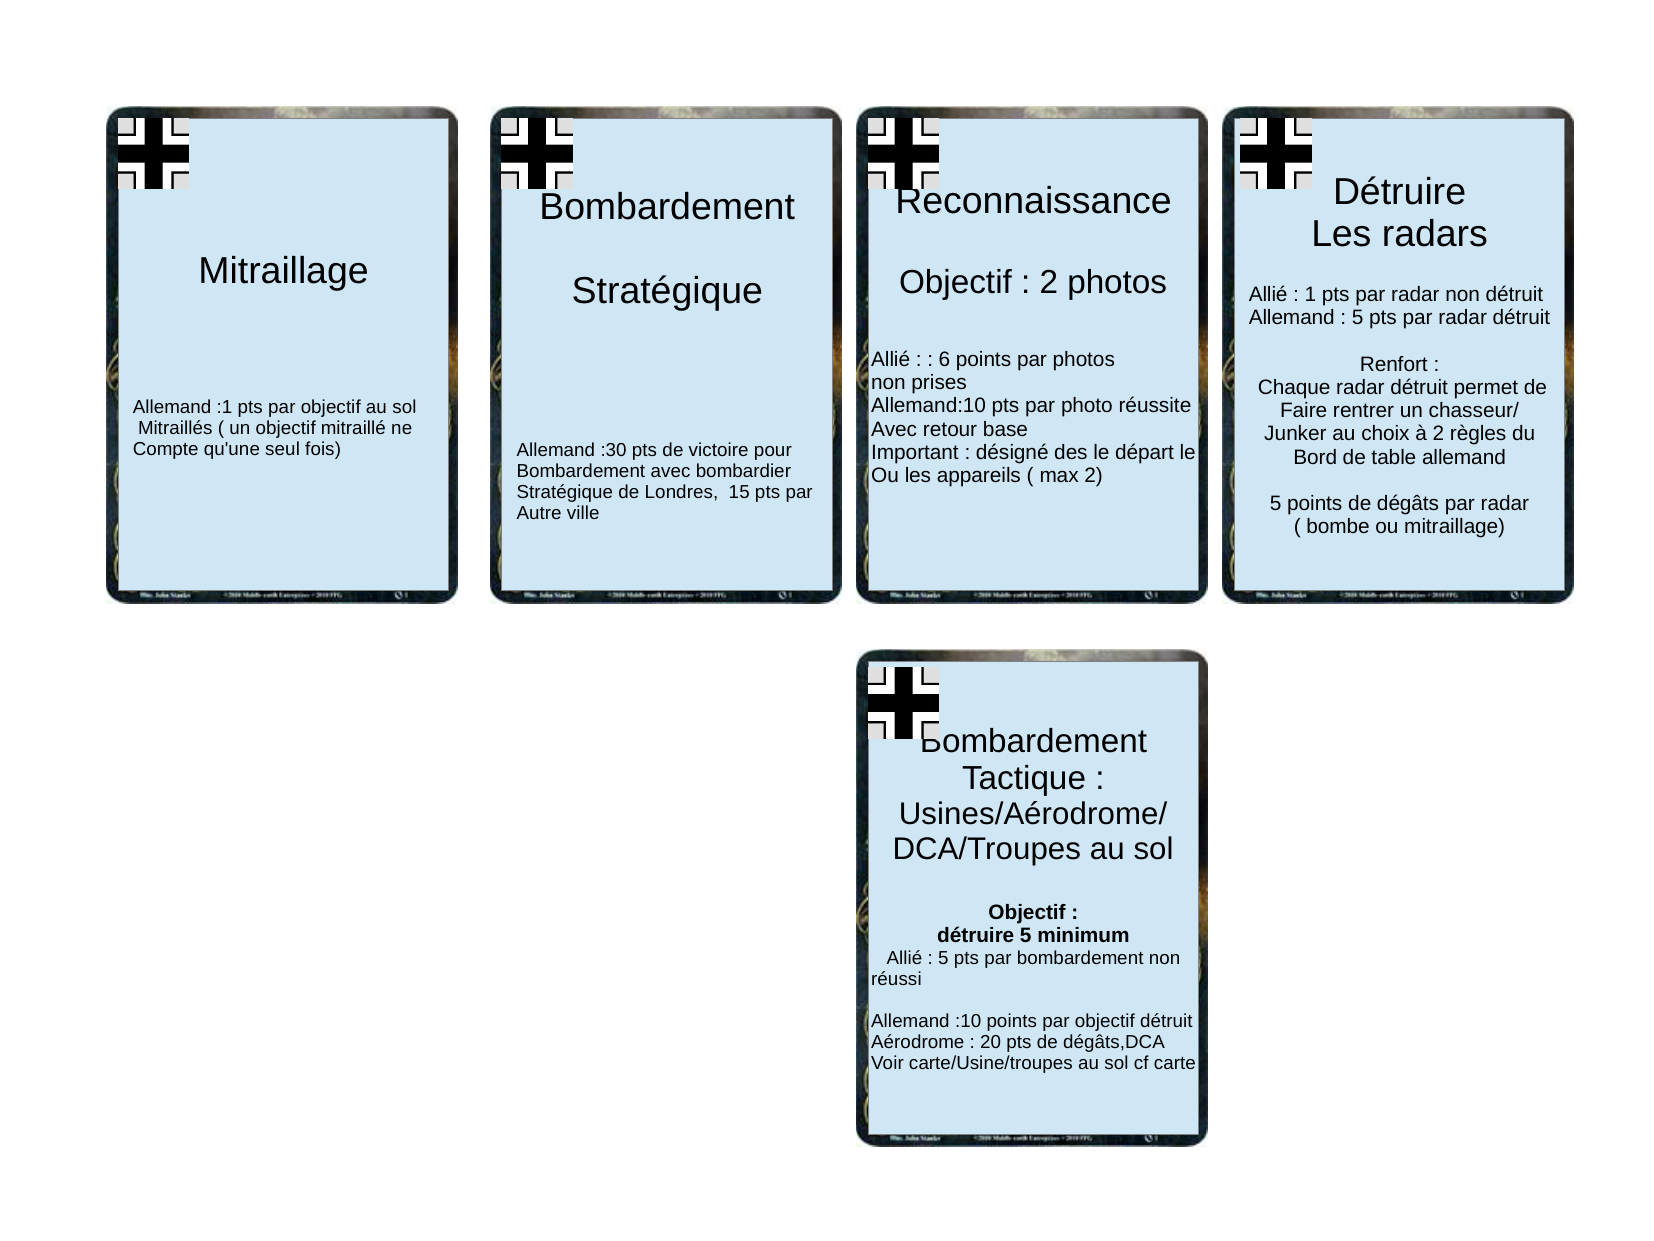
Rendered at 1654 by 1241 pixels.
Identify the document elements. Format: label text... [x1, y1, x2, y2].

picture [856, 106, 1208, 604]
text_box Reconnaissance Objectif : 2 photos Allié : : 6 points par photos non prises Allemand:10 pts par photo réussite Avec retour base Important : désigné des le départ le Ou les appareils ( max 2) [868, 118, 1199, 591]
picture [1222, 106, 1574, 604]
text_box Mitraillage Allemand :1 pts par objectif au sol Mitraillés ( un objectif mitraillé ne Compte qu'une seul fois) [118, 118, 449, 591]
picture [106, 106, 458, 604]
text_box Détruire Les radars Allié : 1 pts par radar non détruit Allemand : 5 pts par radar détruit Renfort : Chaque radar détruit permet de Faire rentrer un chasseur/ Junker au choix à 2 règles du Bord de table allemand 5 points de dégâts par radar ( bombe ou mitraillage) [1234, 118, 1565, 591]
picture [856, 649, 1208, 1147]
text_box Bombardement Stratégique Allemand :30 pts de victoire pour Bombardement avec bombardier Stratégique de Londres, 15 pts par Autre ville [501, 118, 833, 591]
picture [490, 106, 842, 604]
text_box Bombardement Tactique : Usines/Aérodrome/ DCA/Troupes au sol Objectif : détruire 5 minimum Allié : 5 pts par bombardement non réussi Allemand :10 points par objectif détruit Aérodrome : 20 pts de dégâts,DCA Voir carte/Usine/troupes au sol cf carte [868, 661, 1199, 1135]
